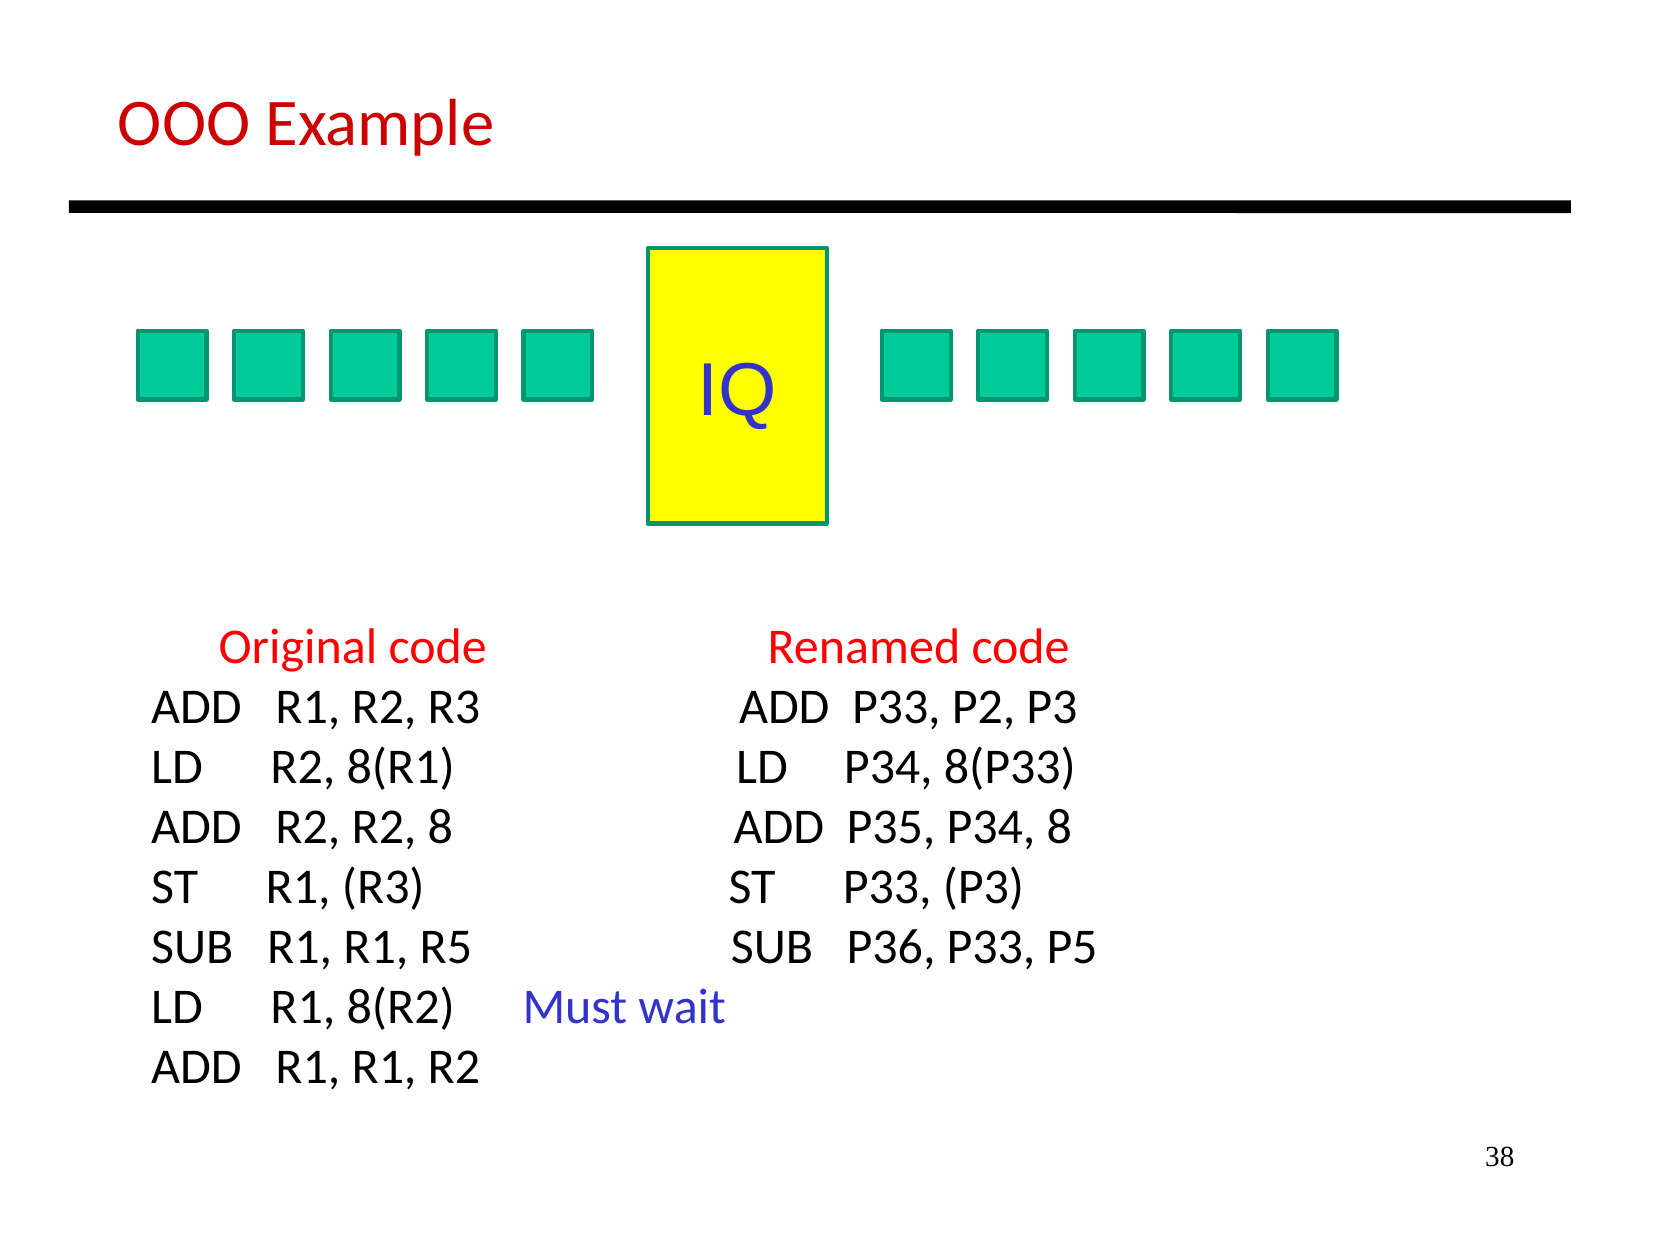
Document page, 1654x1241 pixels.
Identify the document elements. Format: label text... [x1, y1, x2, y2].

slide_number <number> [1185, 1129, 1530, 1213]
text_box OOO Example [103, 71, 510, 167]
text_box IQ [647, 247, 827, 524]
text_box Original code Renamed code ADD R1, R2, R3 ADD P33, P2, P3 LD R2, 8(R1) LD P34, 8(P33) ADD R2, R2, 8 ADD P35, P34, 8 ST R1, (R3) ST P33, (P3) SUB R1, R1, R5 SUB P36, P33, P5 LD R1, 8(R2) Must wait ADD R1, R1, R2 [136, 606, 1114, 1102]
